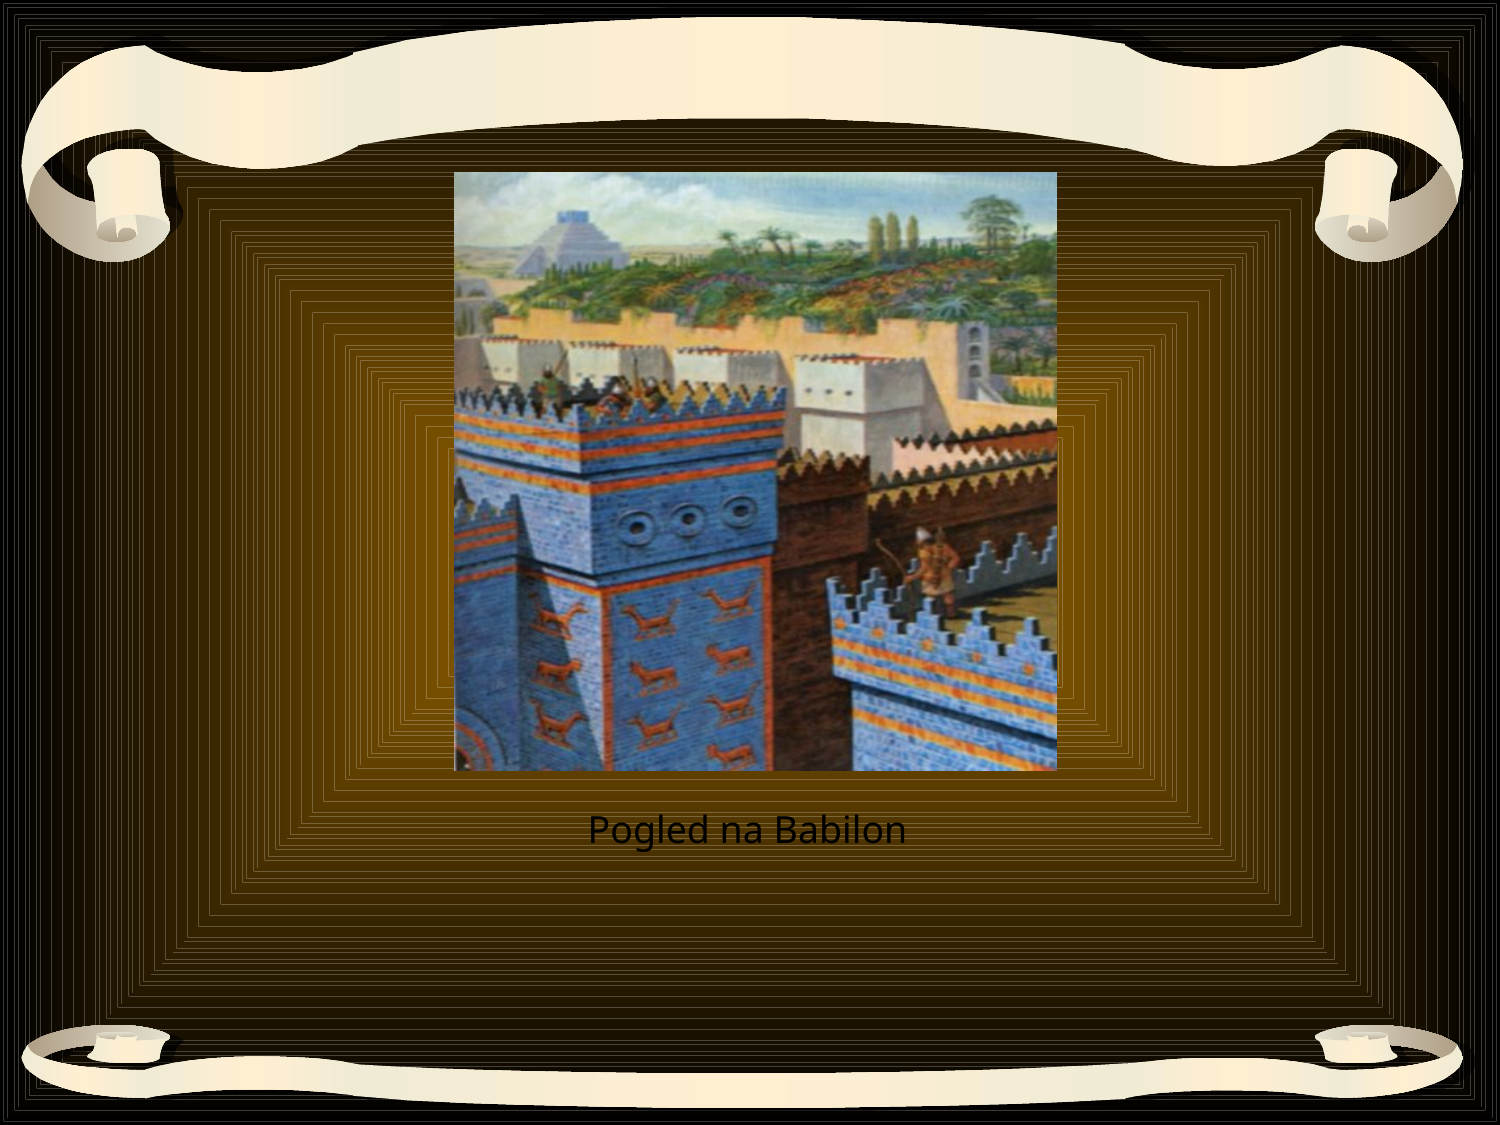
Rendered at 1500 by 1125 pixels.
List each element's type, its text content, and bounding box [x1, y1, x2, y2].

text_box Pogled na Babilon [572, 798, 951, 859]
picture [454, 172, 1057, 771]
